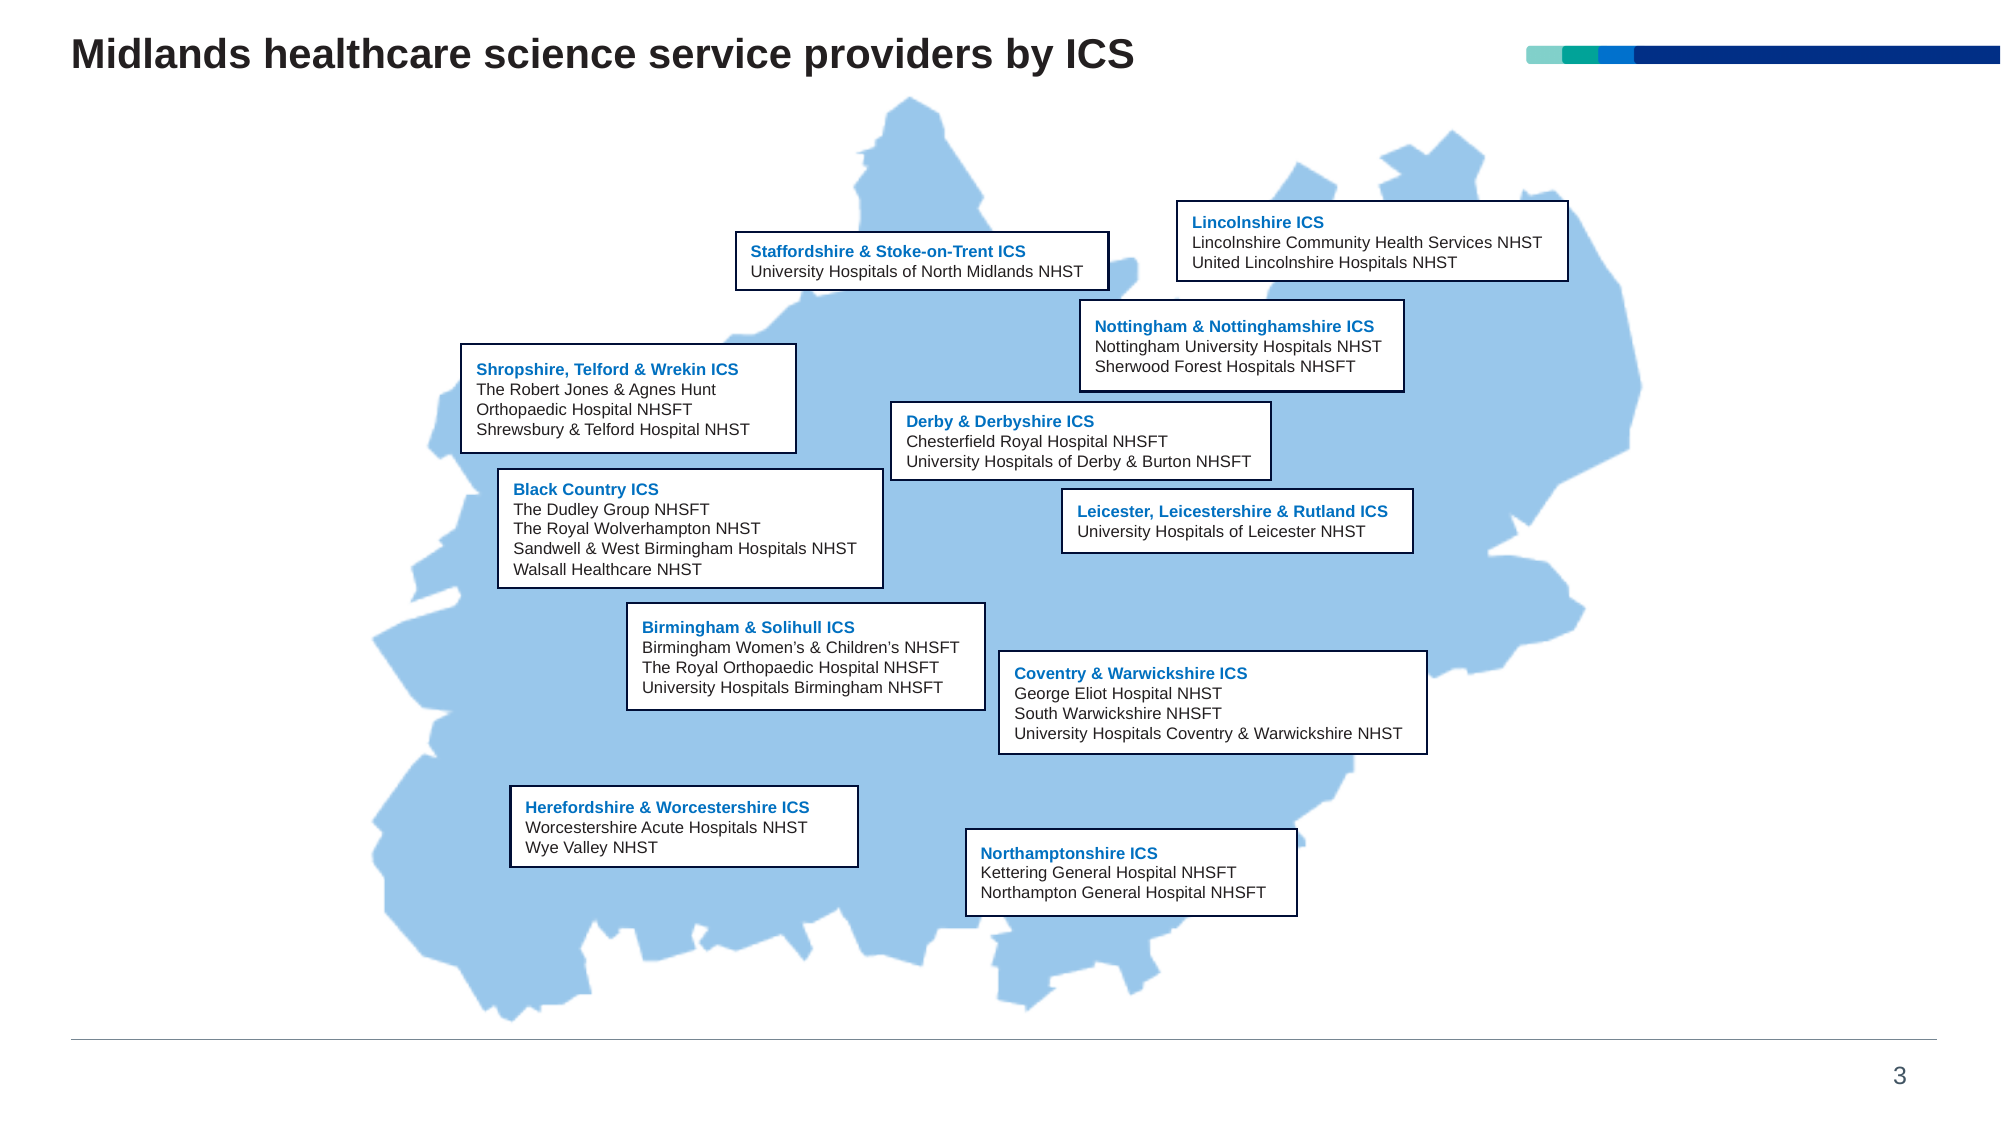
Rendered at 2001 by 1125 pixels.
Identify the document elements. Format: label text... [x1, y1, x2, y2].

title Midlands healthcare science service providers by ICS [70, 32, 1513, 79]
text_box Northamptonshire ICS Kettering General Hospital NHSFT Northampton General Hospital NHSFT [966, 829, 1297, 916]
text_box Staffordshire & Stoke-on-Trent ICS University Hospitals of North Midlands NHST [736, 232, 1109, 290]
text_box Birmingham & Solihull ICS Birmingham Women’s & Children’s NHSFT The Royal Orthopaedic Hospital NHSFT University Hospitals Birmingham NHSFT [627, 603, 985, 710]
text_box Herefordshire & Worcestershire ICS Worcestershire Acute Hospitals NHST Wye Valley NHST [510, 786, 858, 867]
picture [340, 84, 1660, 1043]
text_box Derby & Derbyshire ICS Chesterfield Royal Hospital NHSFT University Hospitals of Derby & Burton NHSFT [891, 402, 1271, 480]
text_box Lincolnshire ICS Lincolnshire Community Health Services NHST United Lincolnshire Hospitals NHST [1177, 201, 1568, 281]
text_box Coventry & Warwickshire ICS George Eliot Hospital NHST South Warwickshire NHSFT University Hospitals Coventry & Warwickshire NHST [999, 651, 1427, 754]
text_box Leicester, Leicestershire & Rutland ICS University Hospitals of Leicester NHST [1062, 489, 1413, 553]
text_box Black Country ICS The Dudley Group NHSFT The Royal Wolverhampton NHST Sandwell & West Birmingham Hospitals NHST Walsall Healthcare NHST [498, 469, 883, 588]
text_box Shropshire, Telford & Wrekin ICS The Robert Jones & Agnes Hunt Orthopaedic Hospital NHSFT Shrewsbury & Telford Hospital NHST [461, 344, 796, 453]
text_box Nottingham & Nottinghamshire ICS Nottingham University Hospitals NHST Sherwood Forest Hospitals NHSFT [1080, 300, 1404, 391]
